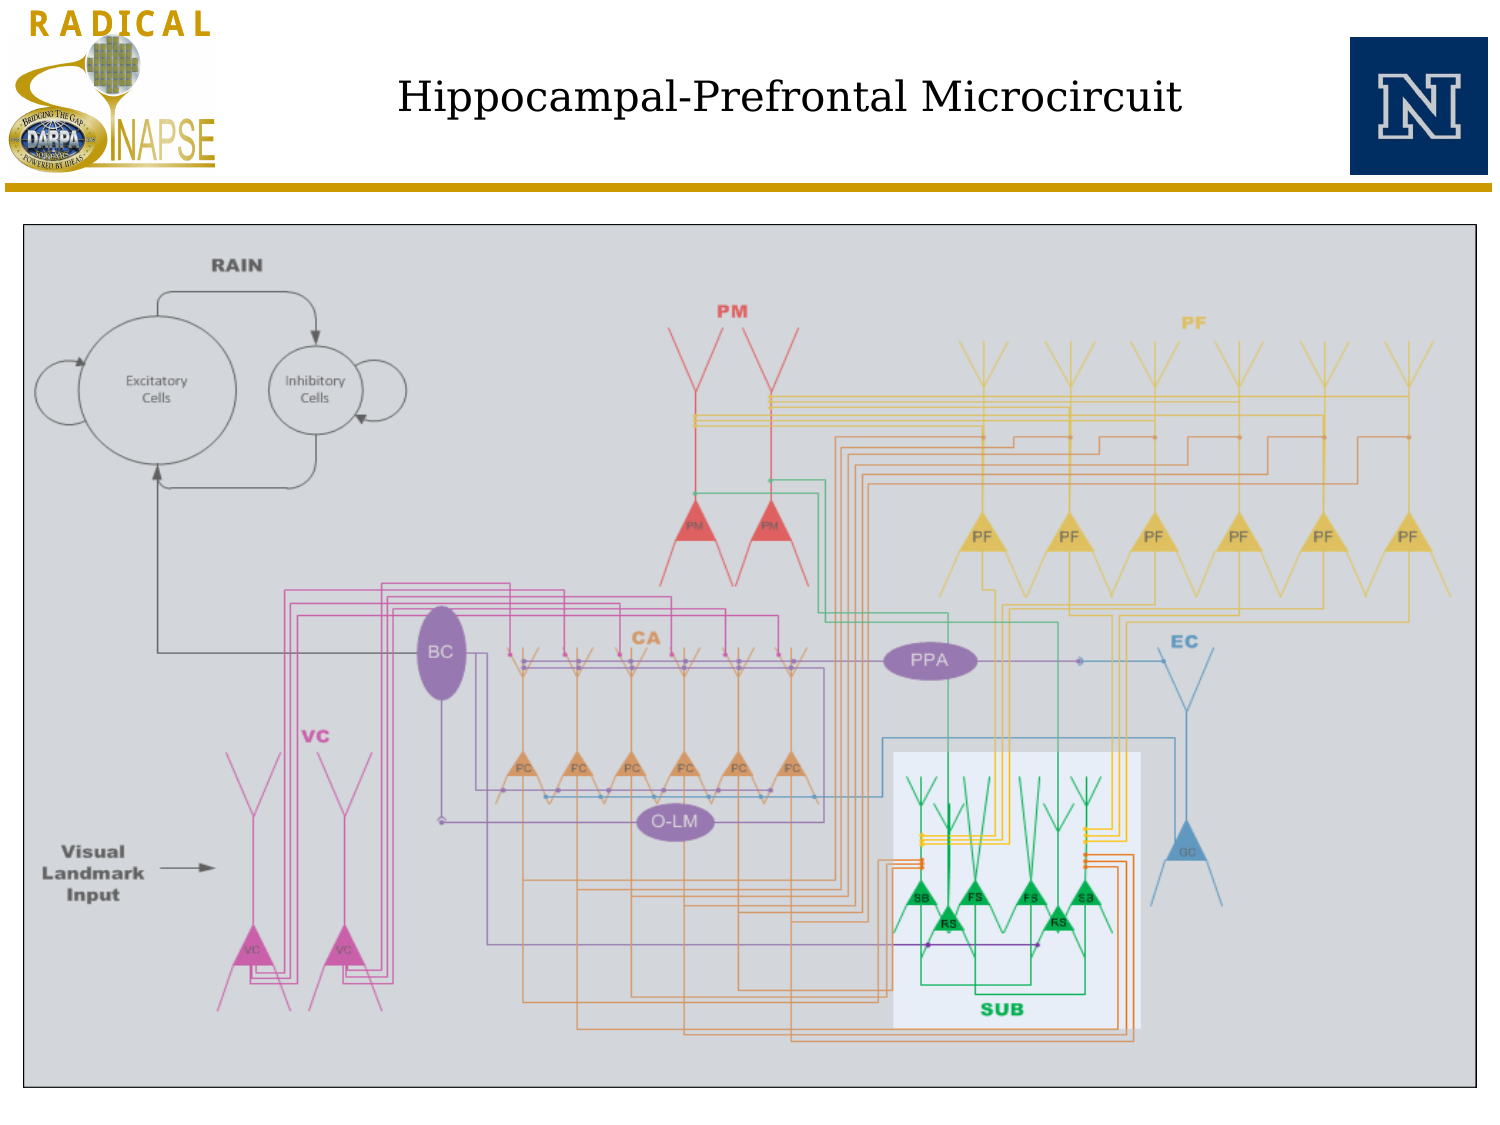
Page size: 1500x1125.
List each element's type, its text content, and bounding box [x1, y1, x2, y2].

picture [894, 752, 1140, 1028]
picture [1350, 37, 1488, 175]
text_box [24, 224, 1476, 1088]
text_box Hippocampal-Prefrontal Microcircuit [382, 62, 1198, 128]
